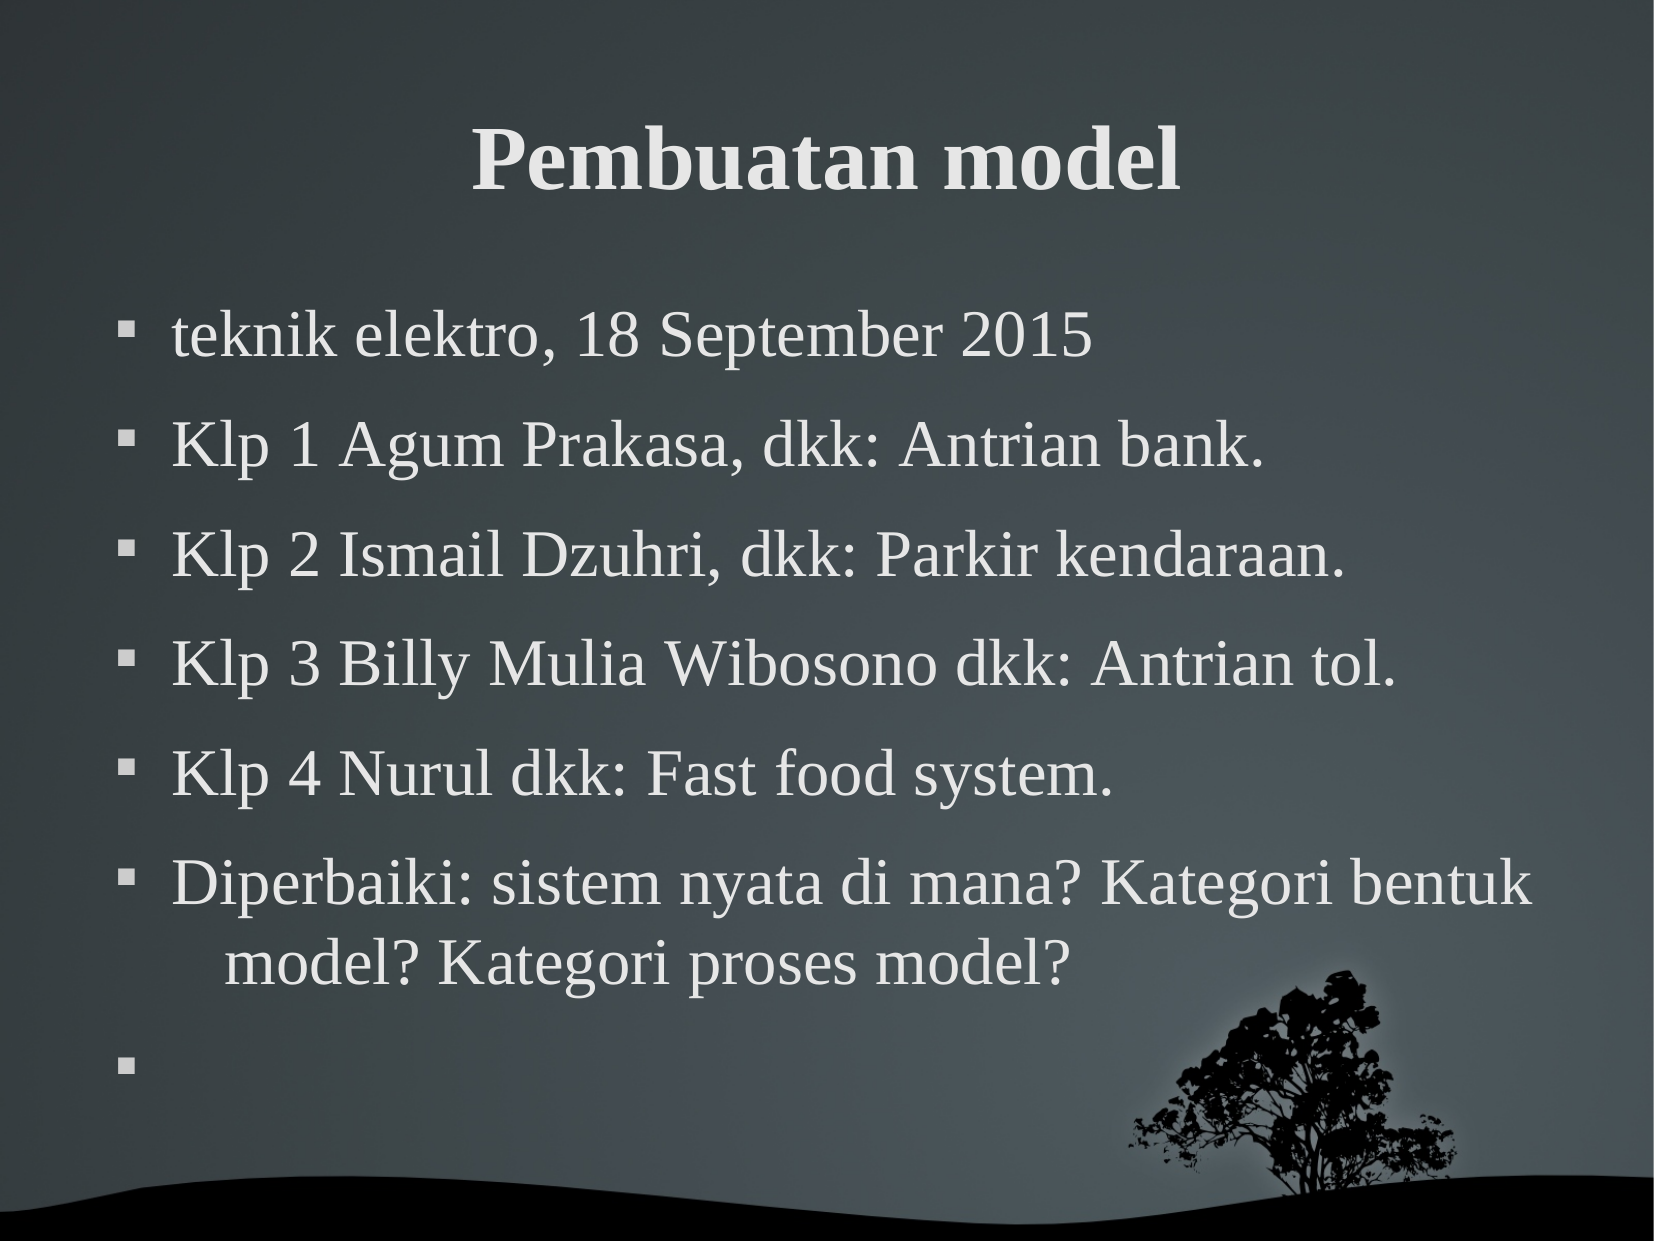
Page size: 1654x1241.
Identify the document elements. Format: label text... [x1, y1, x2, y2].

list teknik elektro, 18 September 2015 Klp 1 Agum Prakasa, dkk: Antrian bank. Klp 2 Ismail Dzuhri, dkk: Parkir kendaraan. Klp 3 Billy Mulia Wibosono dkk: Antrian tol. Klp 4 Nurul dkk: Fast food system. Diperbaiki: sistem nyata di mana? Kategori bentuk model? Kategori proses model? [82, 290, 1571, 1114]
title Pembuatan model [82, 97, 1571, 209]
